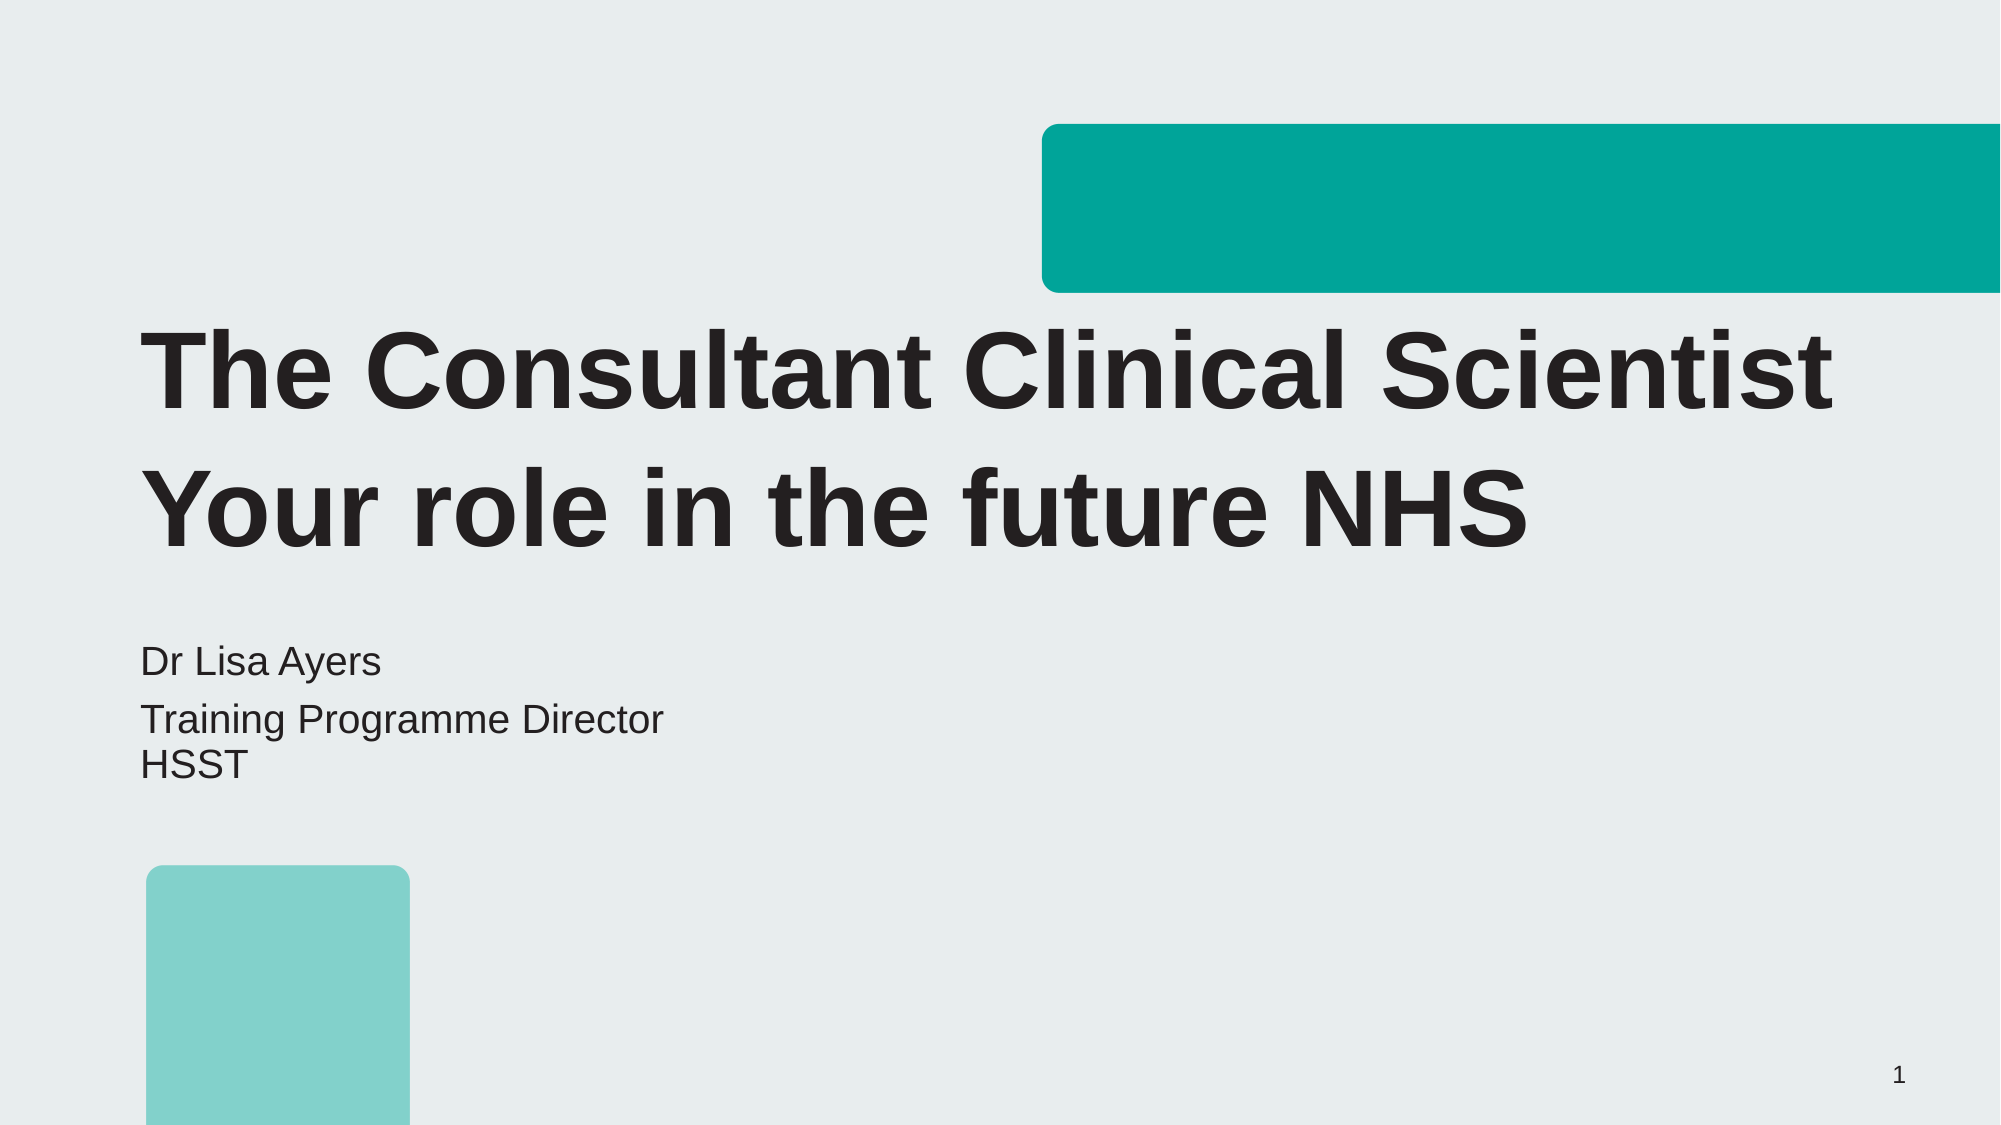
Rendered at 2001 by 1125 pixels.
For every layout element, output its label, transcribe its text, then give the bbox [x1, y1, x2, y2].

list Dr Lisa Ayers Training Programme Director HSST [140, 636, 1525, 863]
list The Consultant Clinical Scientist Your role in the future NHS [140, 314, 1910, 572]
